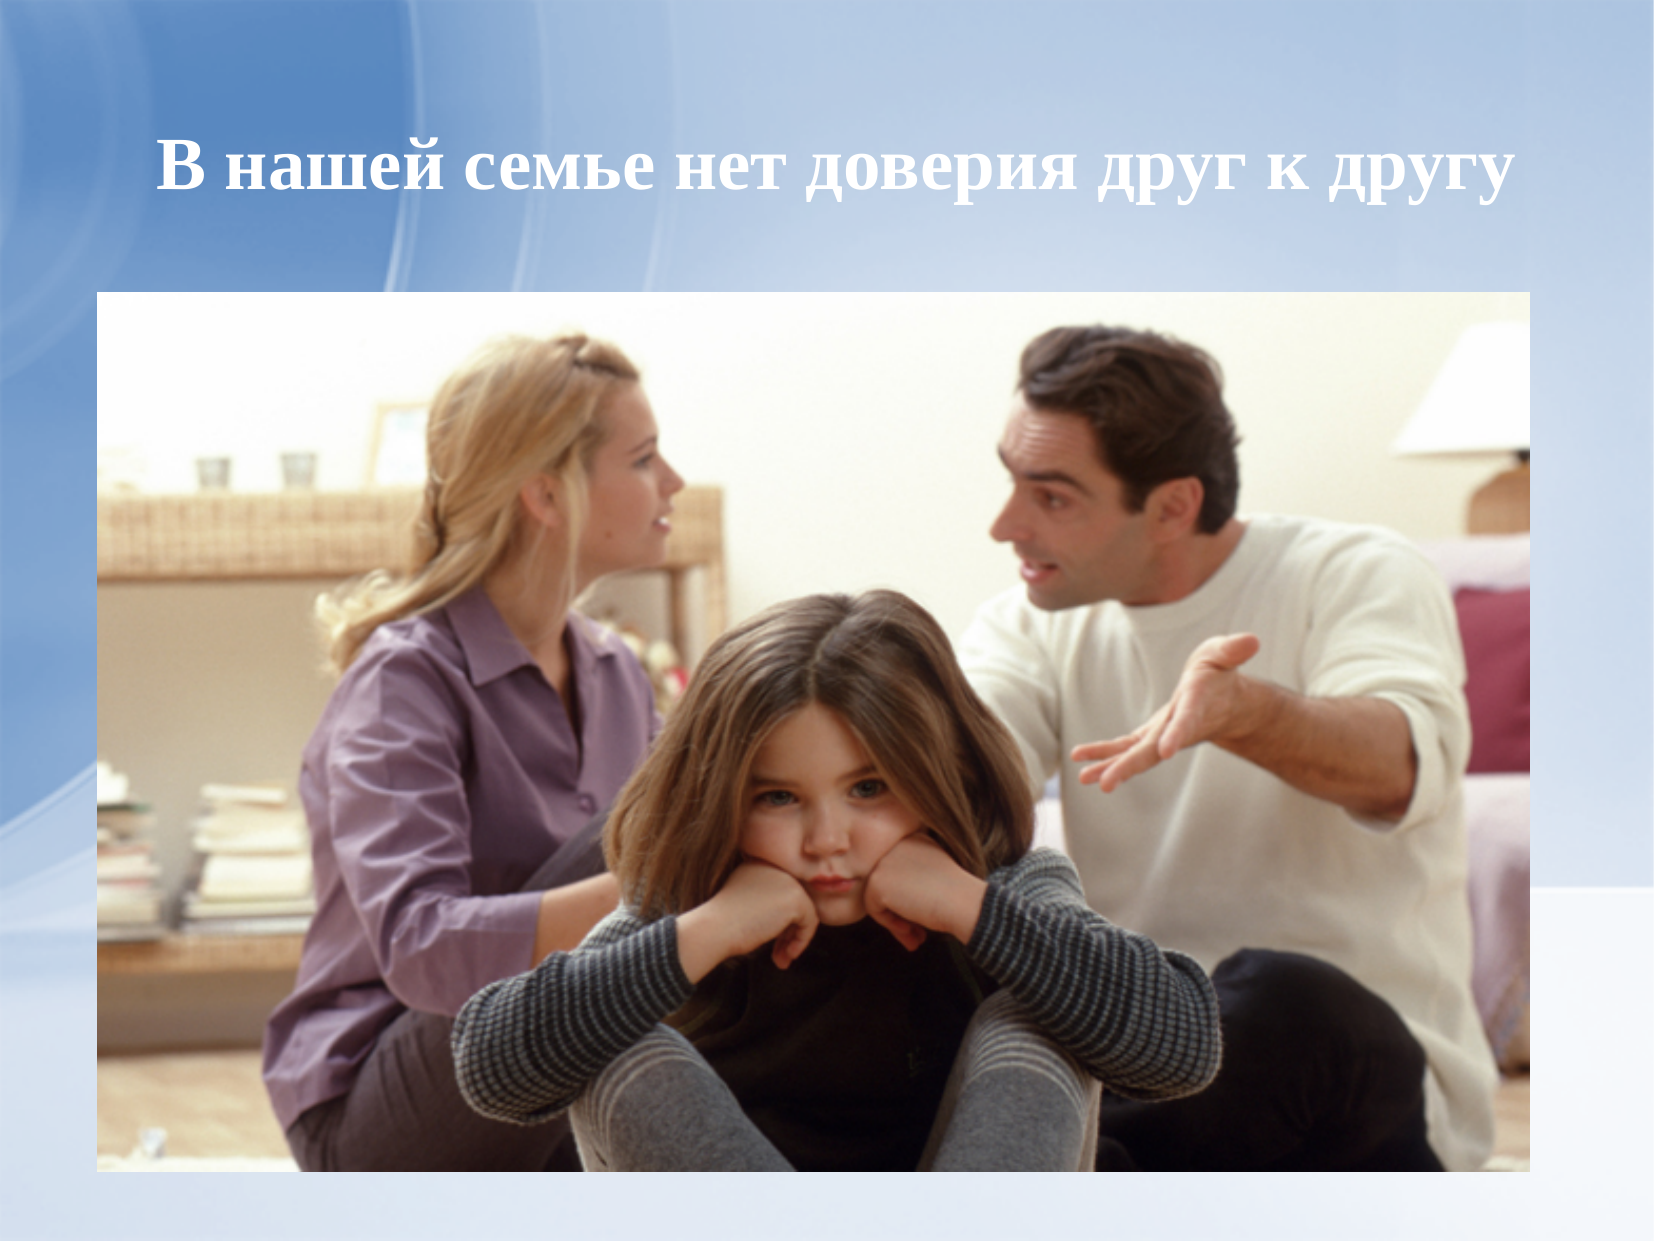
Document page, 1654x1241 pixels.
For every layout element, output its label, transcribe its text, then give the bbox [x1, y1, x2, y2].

title В нашей семье нет доверия друг к другу [82, 22, 1566, 284]
picture [0, 0, 1654, 1241]
